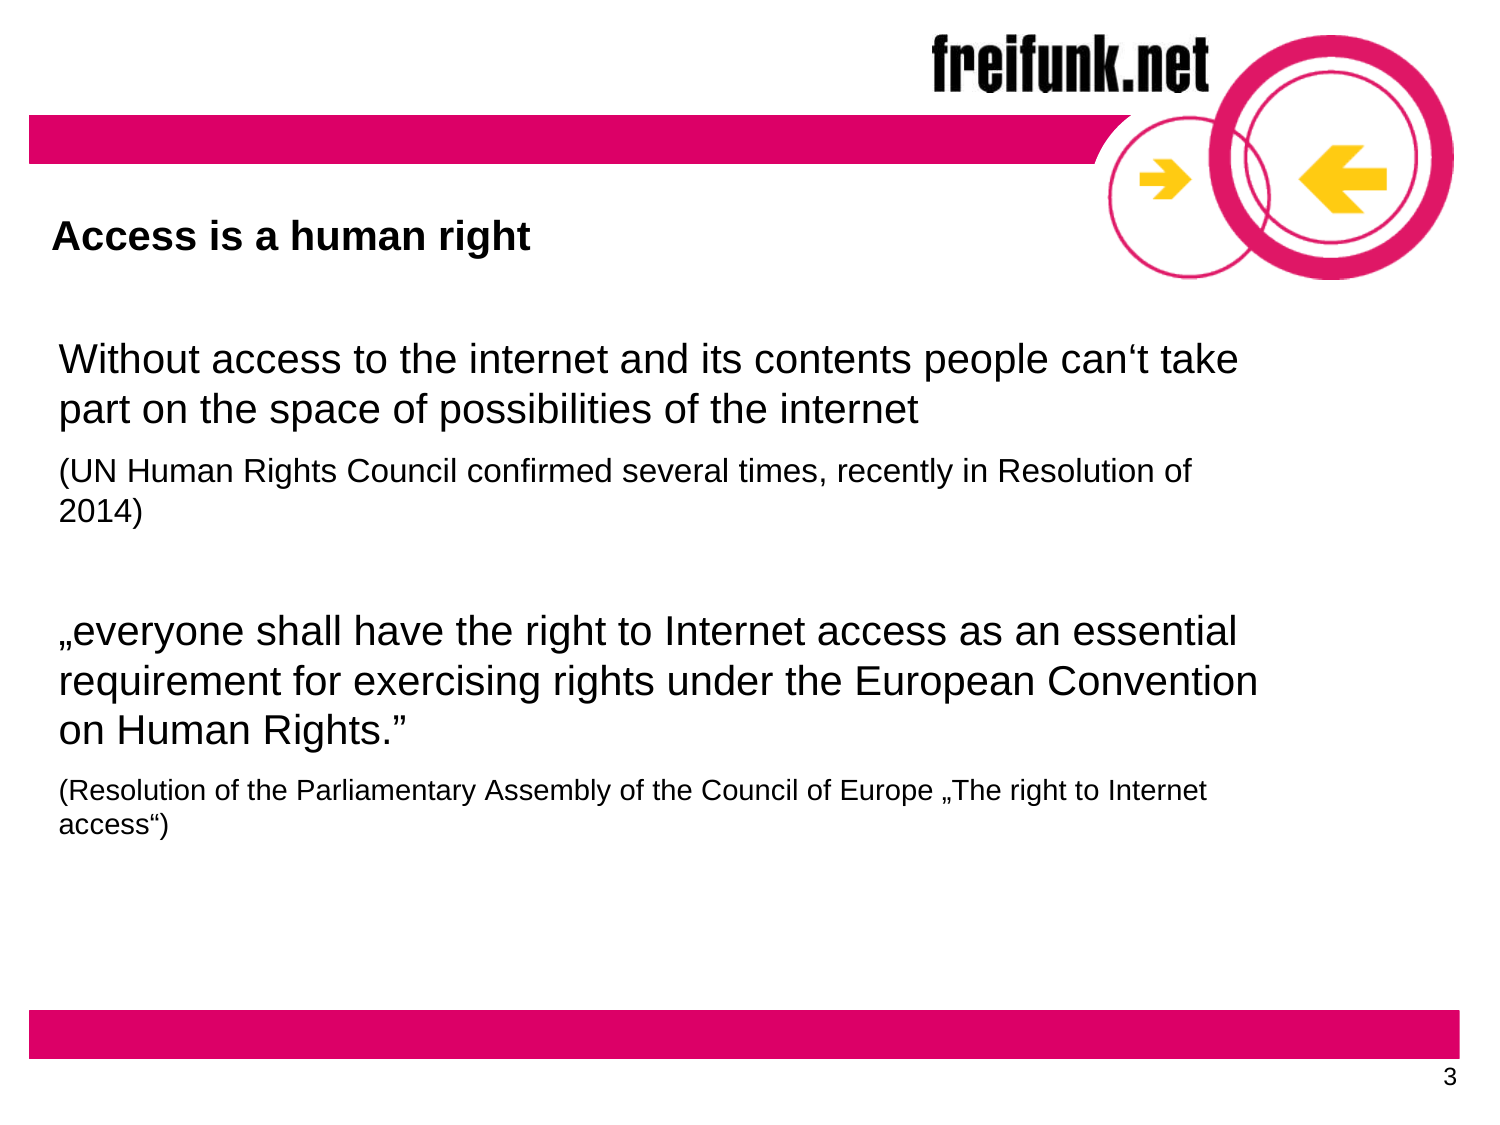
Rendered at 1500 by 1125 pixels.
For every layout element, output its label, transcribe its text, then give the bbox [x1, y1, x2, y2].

text_box Access is a human right [51, 209, 1044, 289]
text_box Without access to the internet and its contents people can‘t take part on the space of possibilities of the internet (UN Human Rights Council confirmed several times, recently in Resolution of 2014) „everyone shall have the right to Internet access as an essential requirement for exercising rights under the European Convention on Human Rights.” (Resolution of the Parliamentary Assembly of the Council of Europe „The right to Internet access“) [58, 333, 1287, 993]
picture [932, 34, 1454, 280]
